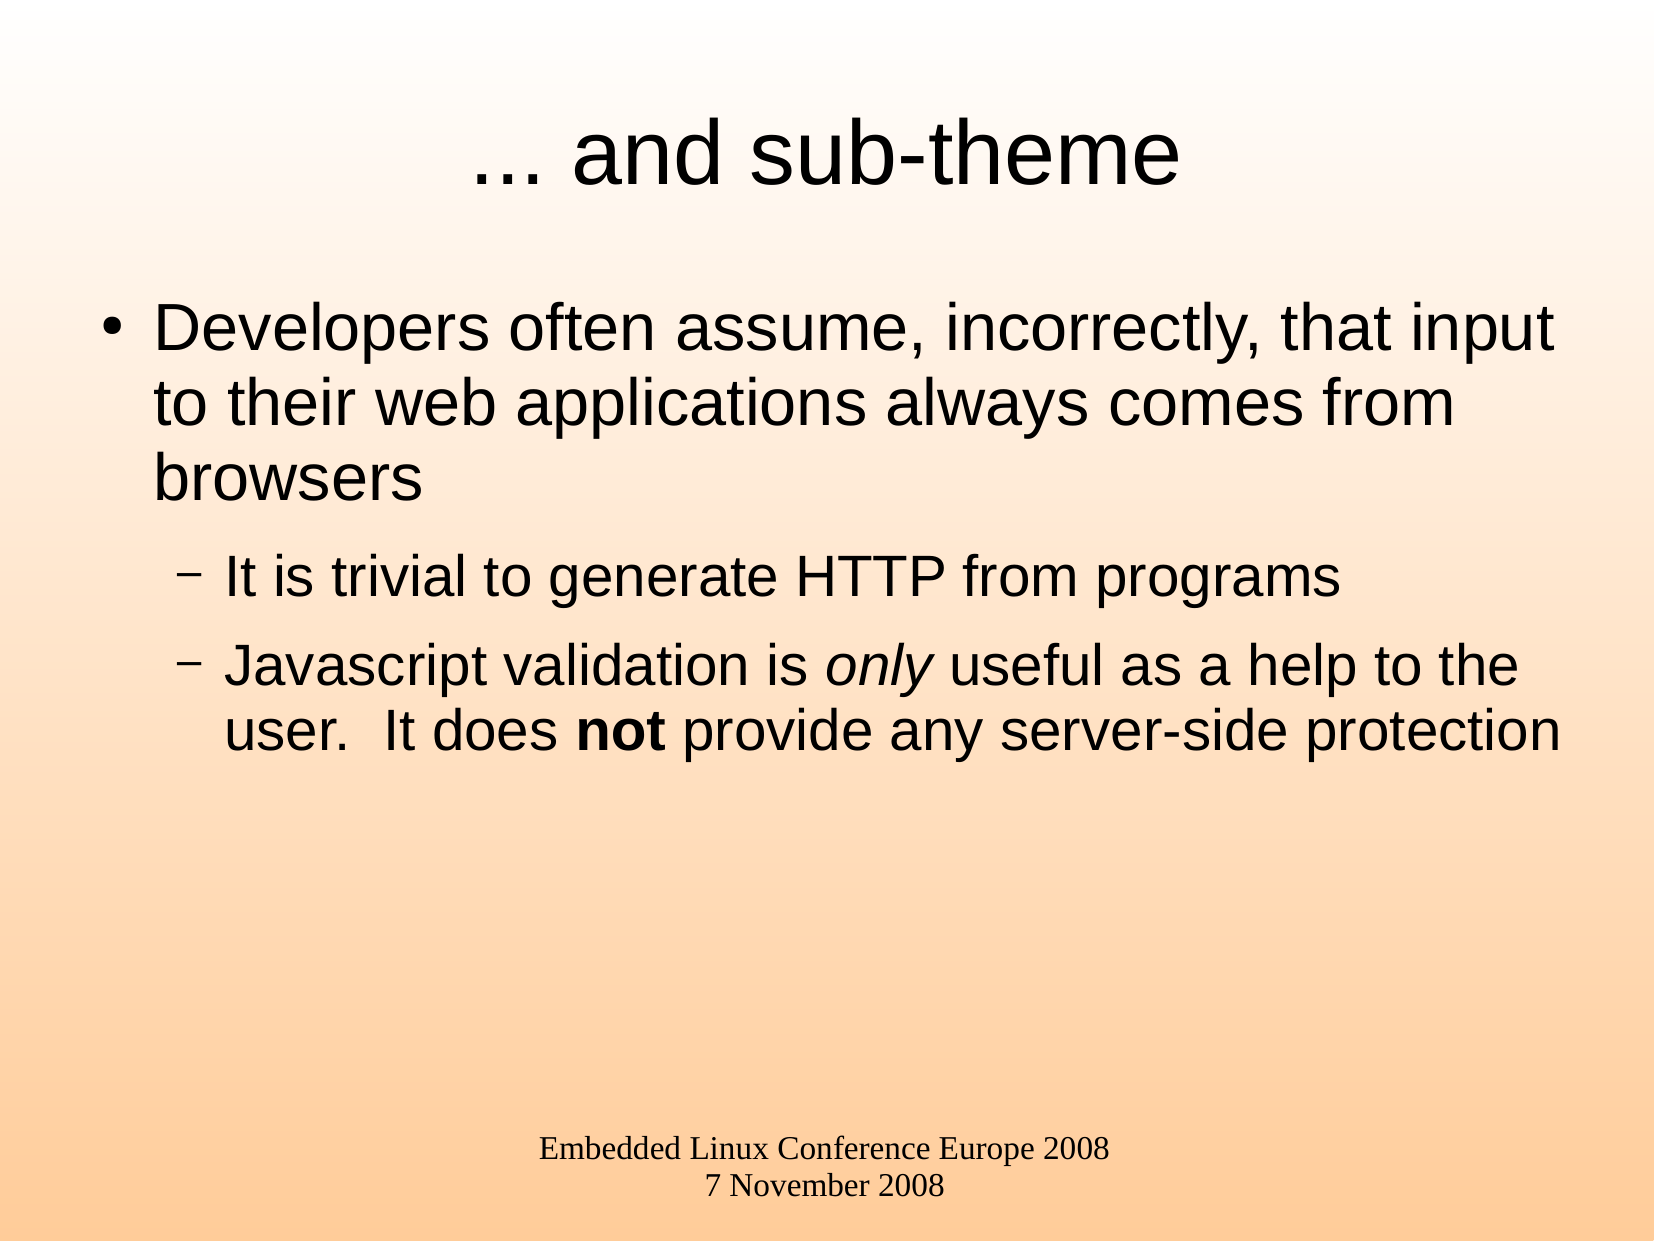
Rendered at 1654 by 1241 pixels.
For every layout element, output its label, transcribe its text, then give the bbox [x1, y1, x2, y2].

title ... and sub-theme [82, 49, 1571, 257]
list Developers often assume, incorrectly, that input to their web applications always comes from browsers It is trivial to generate HTTP from programs Javascript validation is only useful as a help to the user. It does not provide any server-side protection [82, 290, 1571, 1094]
